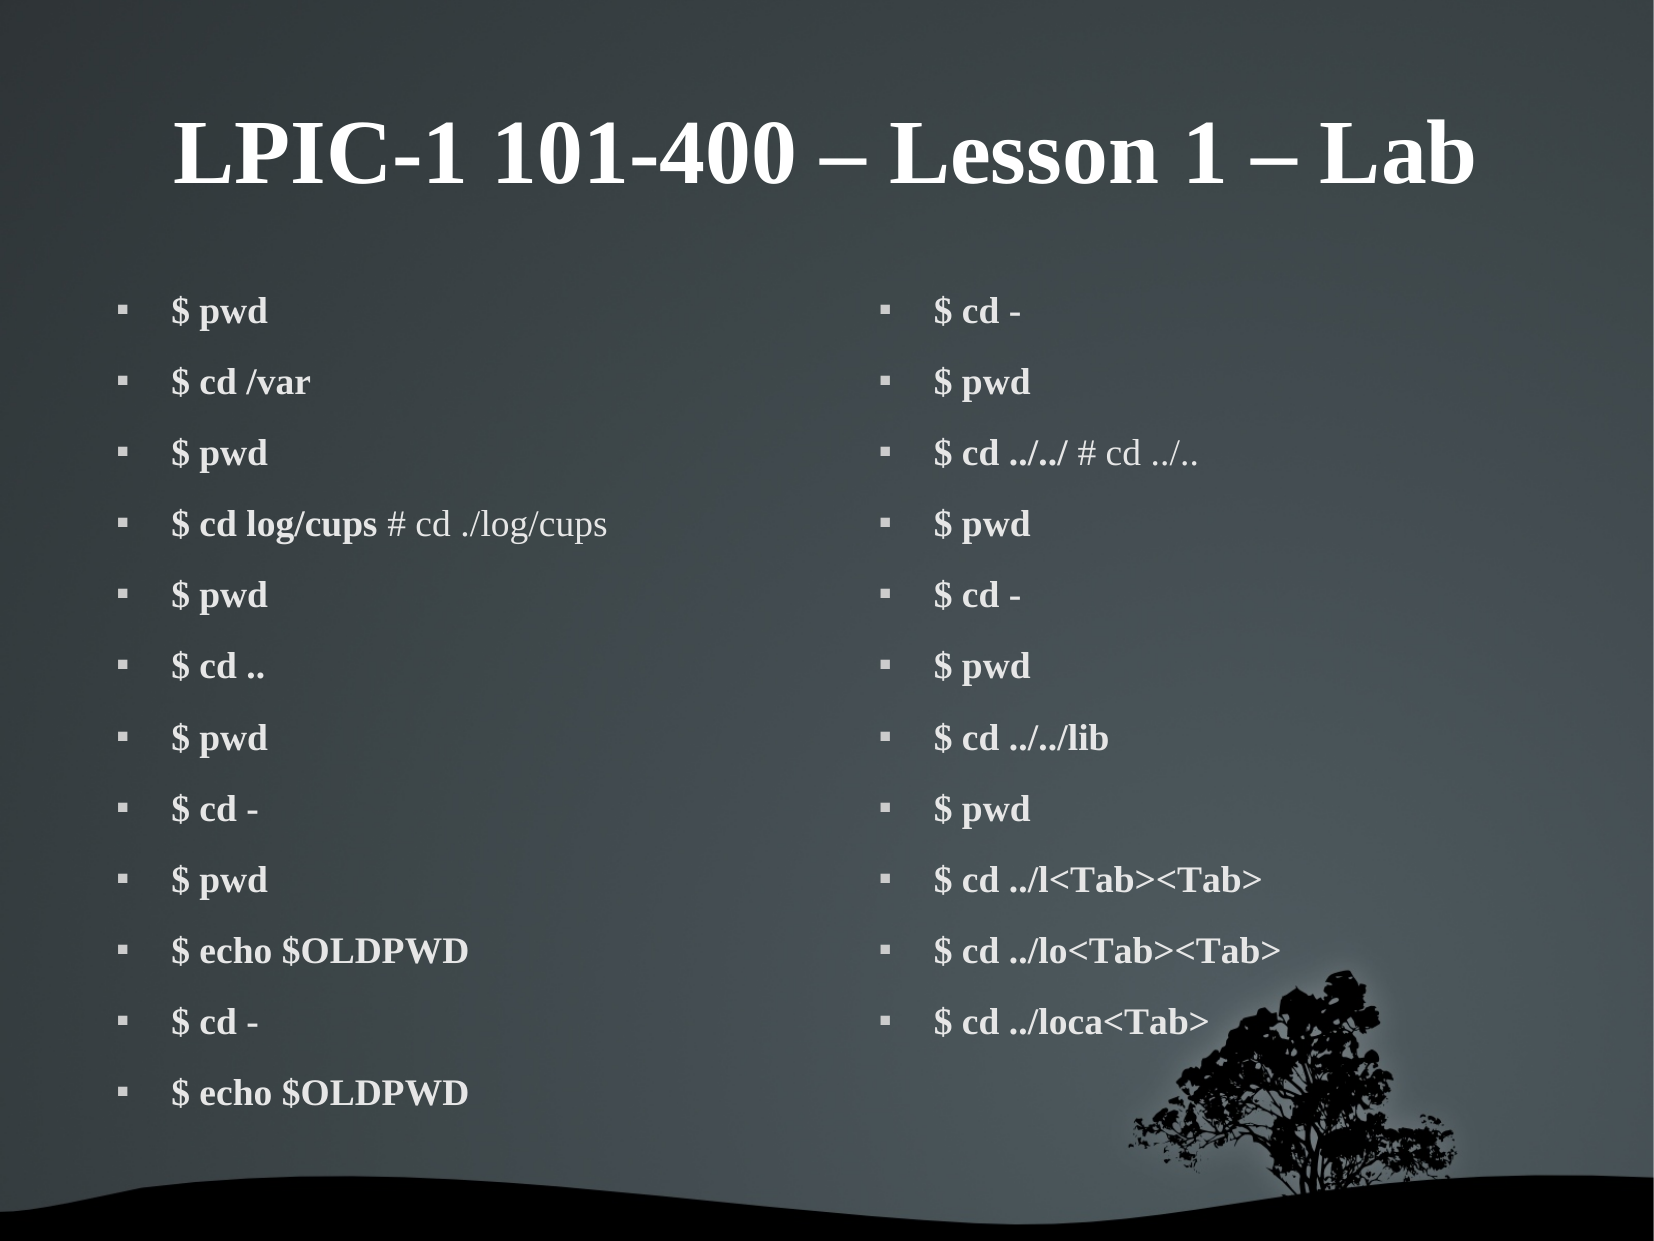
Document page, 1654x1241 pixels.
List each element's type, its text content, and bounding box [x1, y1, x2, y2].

picture [0, 0, 1654, 1241]
title LPIC-1 101-400 – Lesson 1 – Lab [82, 49, 1571, 257]
list $ cd - $ pwd $ cd ../../ # cd ../.. $ pwd $ cd - $ pwd $ cd ../../lib $ pwd $ cd ../l<Tab><Tab> $ cd ../lo<Tab><Tab> $ cd ../loca<Tab> [845, 290, 1572, 1188]
list $ pwd $ cd /var $ pwd $ cd log/cups # cd ./log/cups $ pwd $ cd .. $ pwd $ cd - $ pwd $ echo $OLDPWD $ cd - $ echo $OLDPWD [82, 290, 809, 1241]
